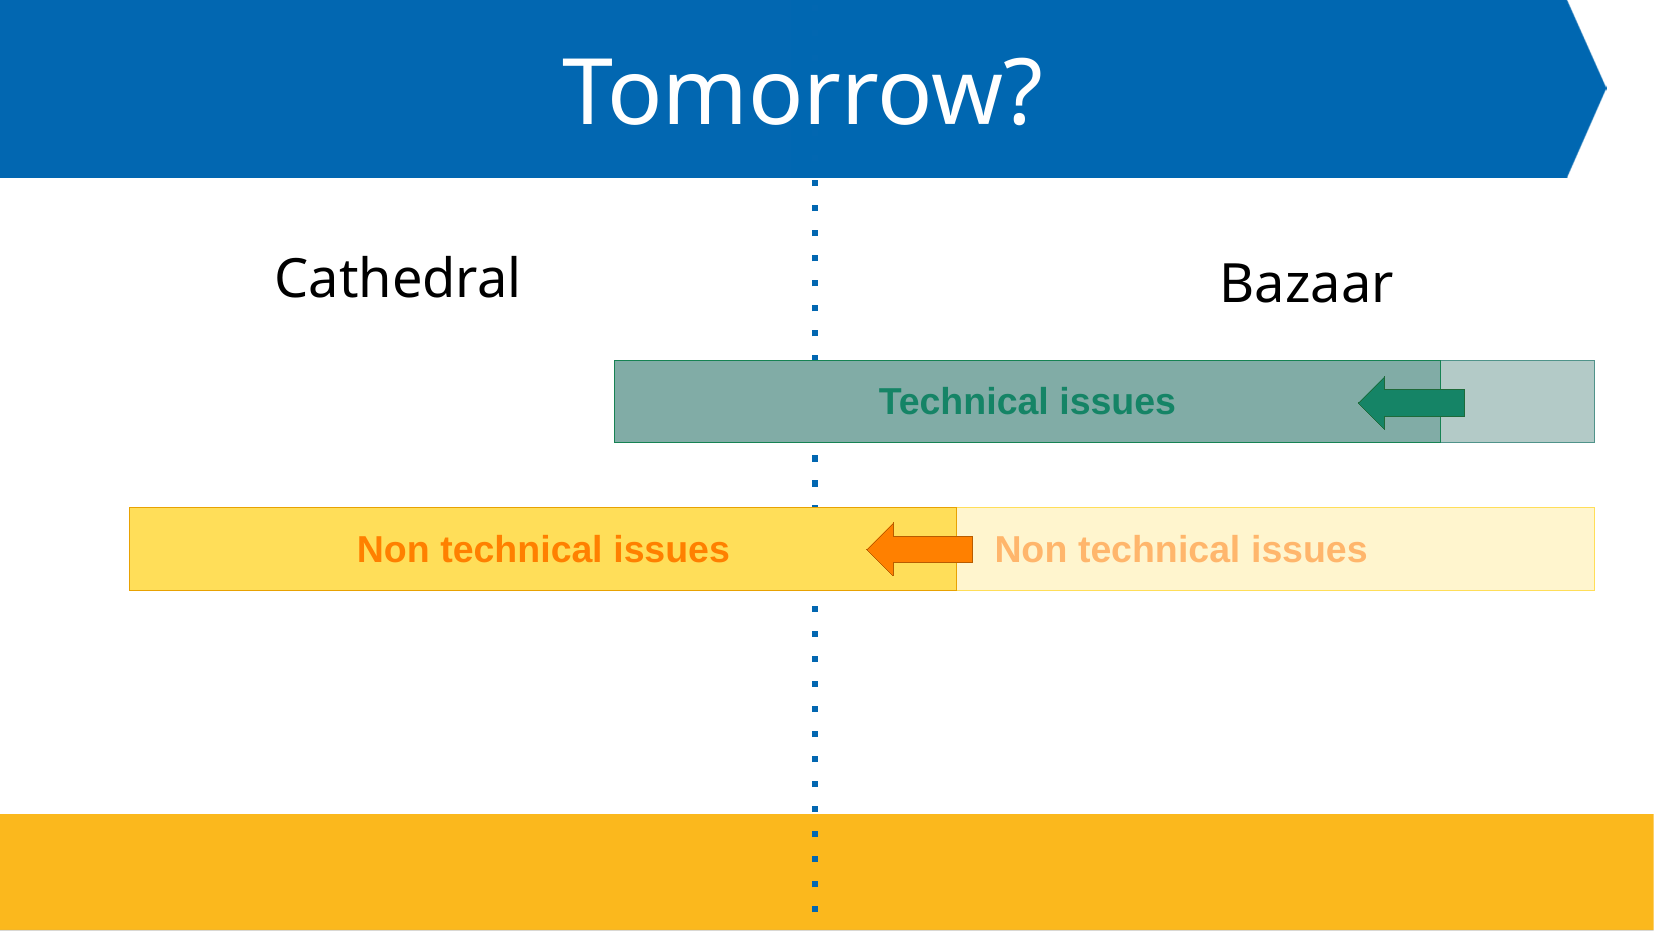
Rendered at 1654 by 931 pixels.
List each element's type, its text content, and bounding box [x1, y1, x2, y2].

text_box Technical issues [1441, 360, 1595, 443]
text_box Non technical issues [129, 507, 957, 591]
picture [0, 814, 1654, 931]
text_box Non technical issues [957, 507, 1595, 591]
text_box [866, 522, 973, 576]
picture [0, 0, 1607, 178]
text_box Cathedral [259, 231, 686, 319]
text_box Technical issues [614, 360, 1441, 443]
text_box [1358, 376, 1465, 430]
text_box Bazaar [1204, 237, 1518, 378]
title Tomorrow? [59, 23, 1548, 154]
